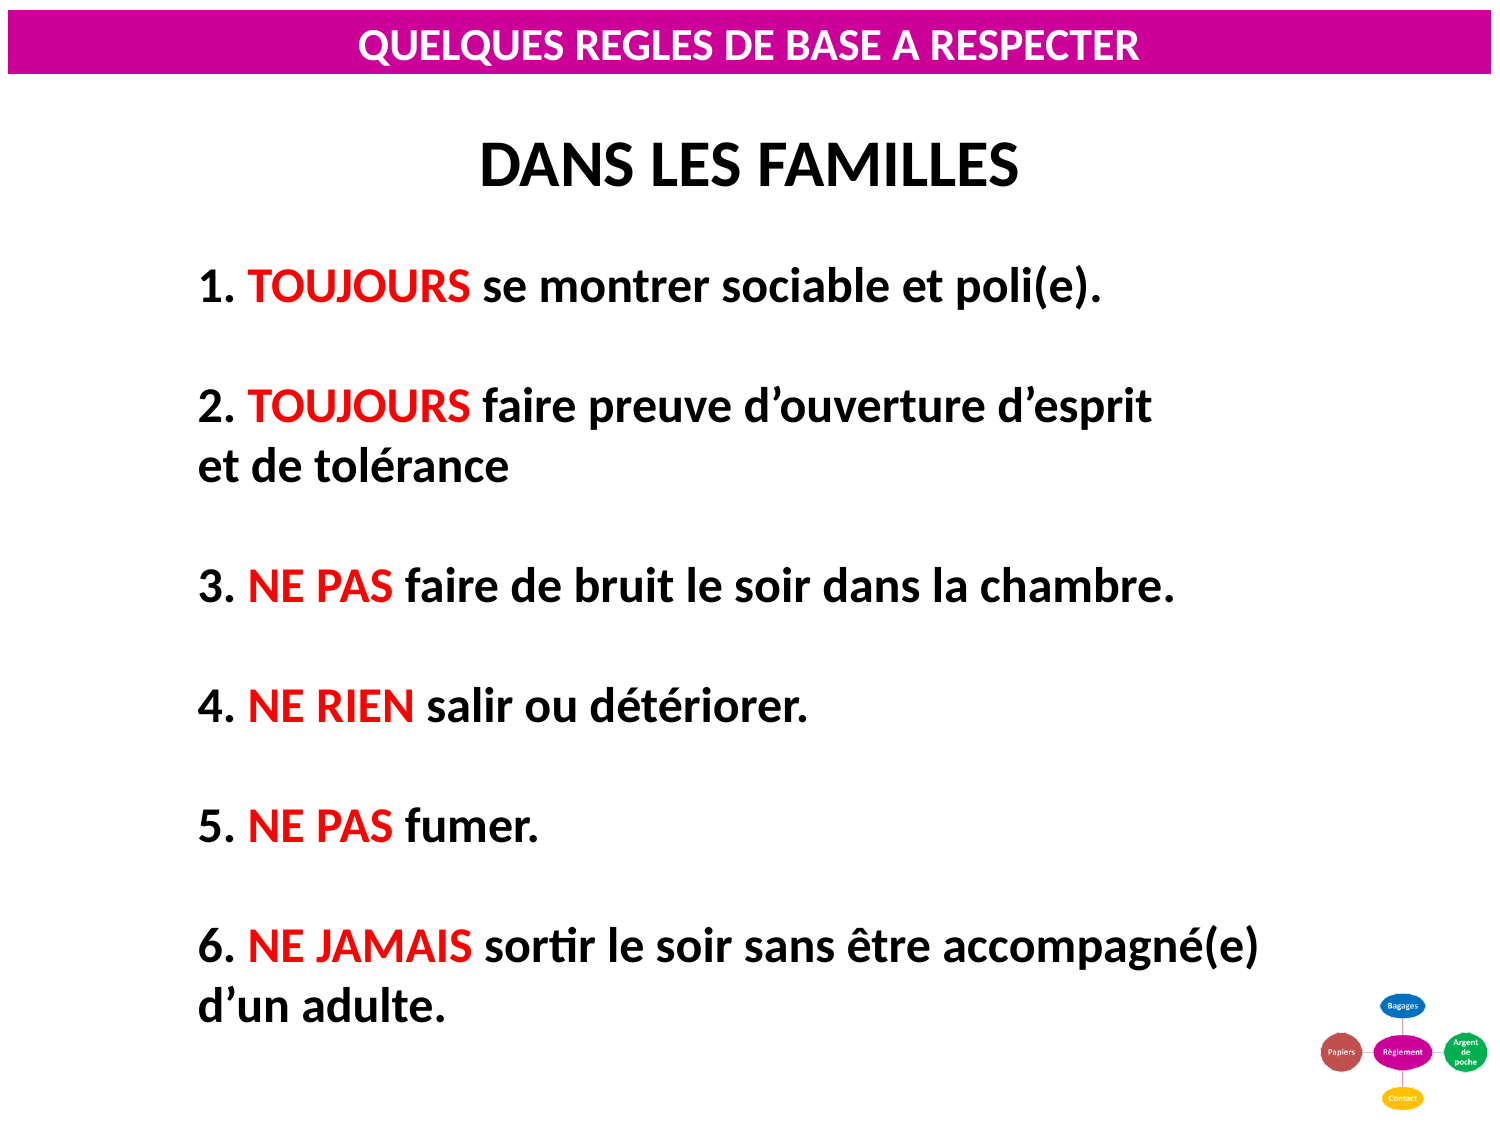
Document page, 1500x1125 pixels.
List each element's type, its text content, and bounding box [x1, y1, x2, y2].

text_box 1. TOUJOURS se montrer sociable et poli(e). 2. TOUJOURS faire preuve d’ouverture d’esprit et de tolérance 3. NE PAS faire de bruit le soir dans la chambre. 4. NE RIEN salir ou détériorer. 5. NE PAS fumer. 6. NE JAMAIS sortir le soir sans être accompagné(e) d’un adulte. [182, 245, 1388, 1041]
text_box QUELQUES REGLES DE BASE A RESPECTER [4, 7, 1495, 78]
picture [1316, 987, 1490, 1116]
text_box DANS LES FAMILLES [171, 112, 1329, 207]
